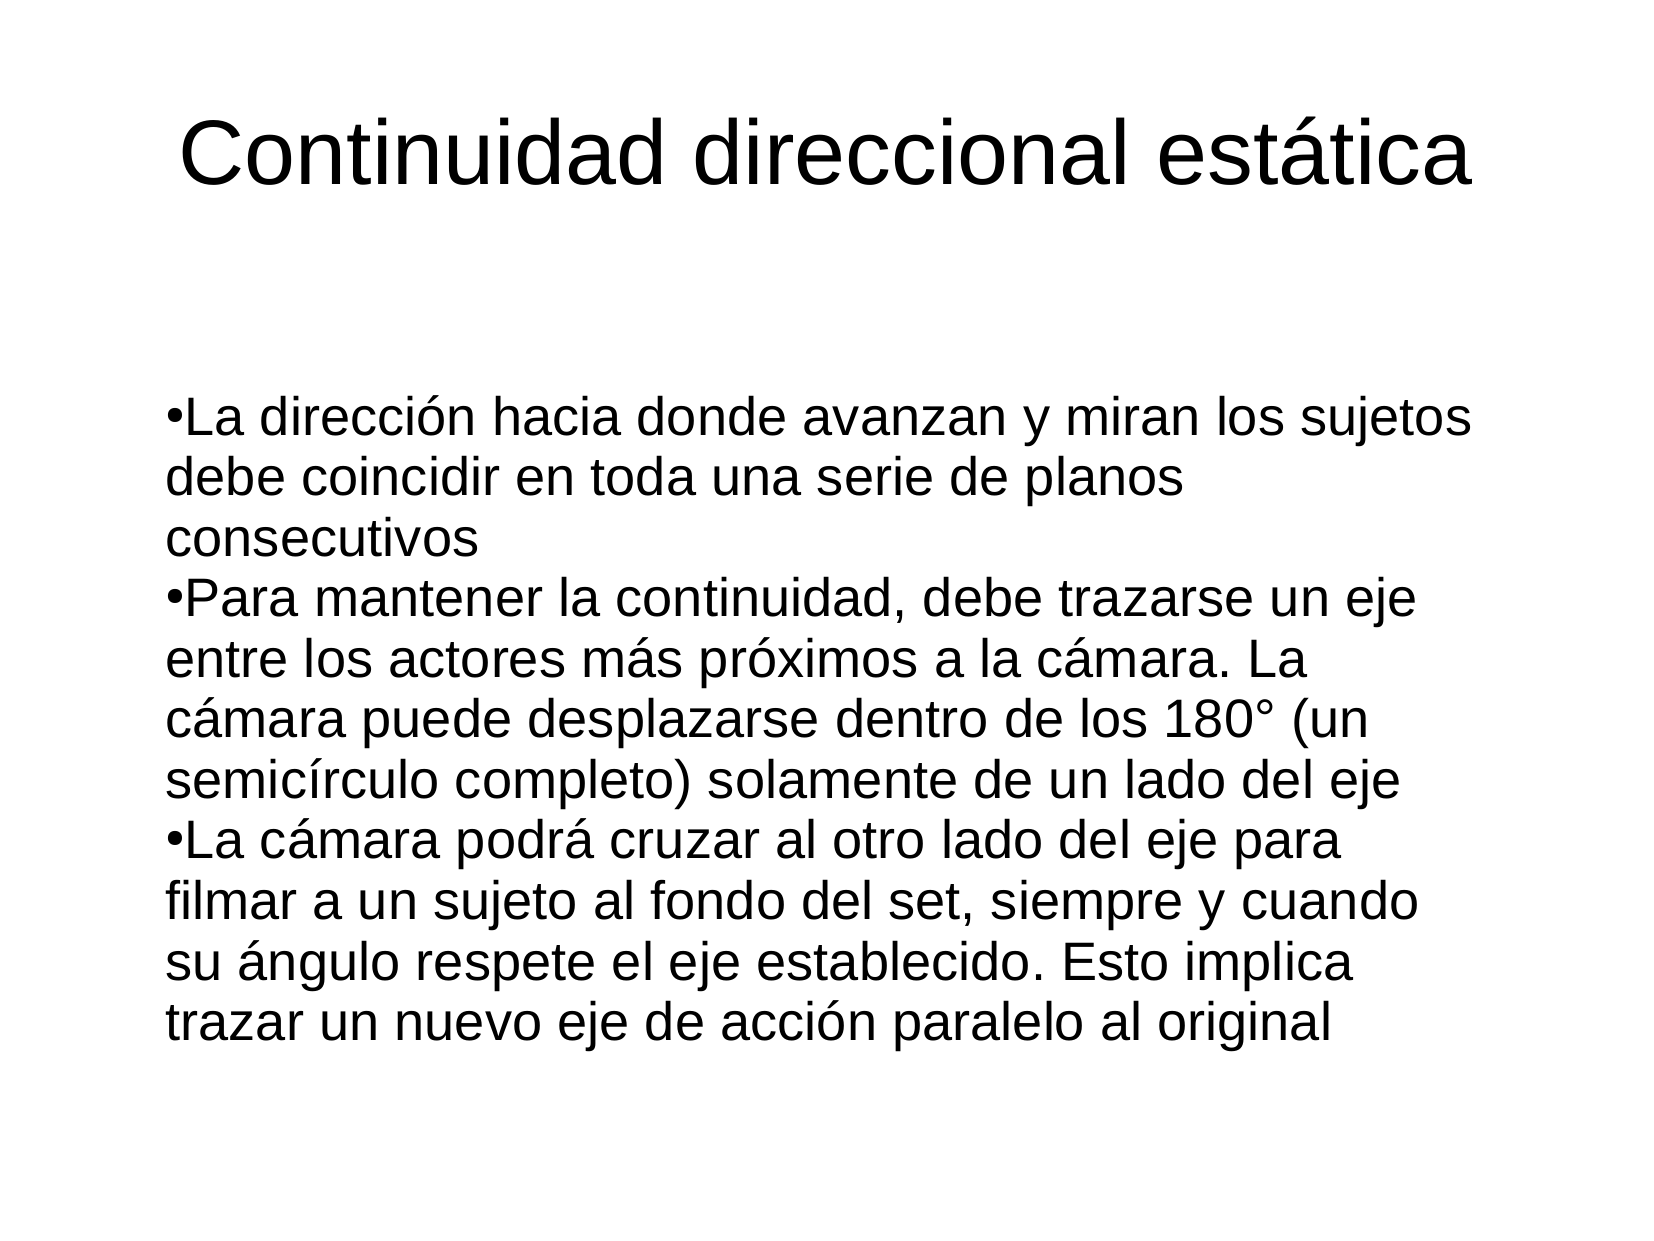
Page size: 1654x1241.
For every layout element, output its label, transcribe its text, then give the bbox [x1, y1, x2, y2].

subtitle La dirección hacia donde avanzan y miran los sujetos debe coincidir en toda una serie de planos consecutivos Para mantener la continuidad, debe trazarse un eje entre los actores más próximos a la cámara. La cámara puede desplazarse dentro de los 180° (un semicírculo completo) solamente de un lado del eje La cámara podrá cruzar al otro lado del eje para filmar a un sujeto al fondo del set, siempre y cuando su ángulo respete el eje establecido. Esto implica trazar un nuevo eje de acción paralelo al original [165, 295, 1477, 1211]
title Continuidad direccional estática [82, 49, 1571, 257]
